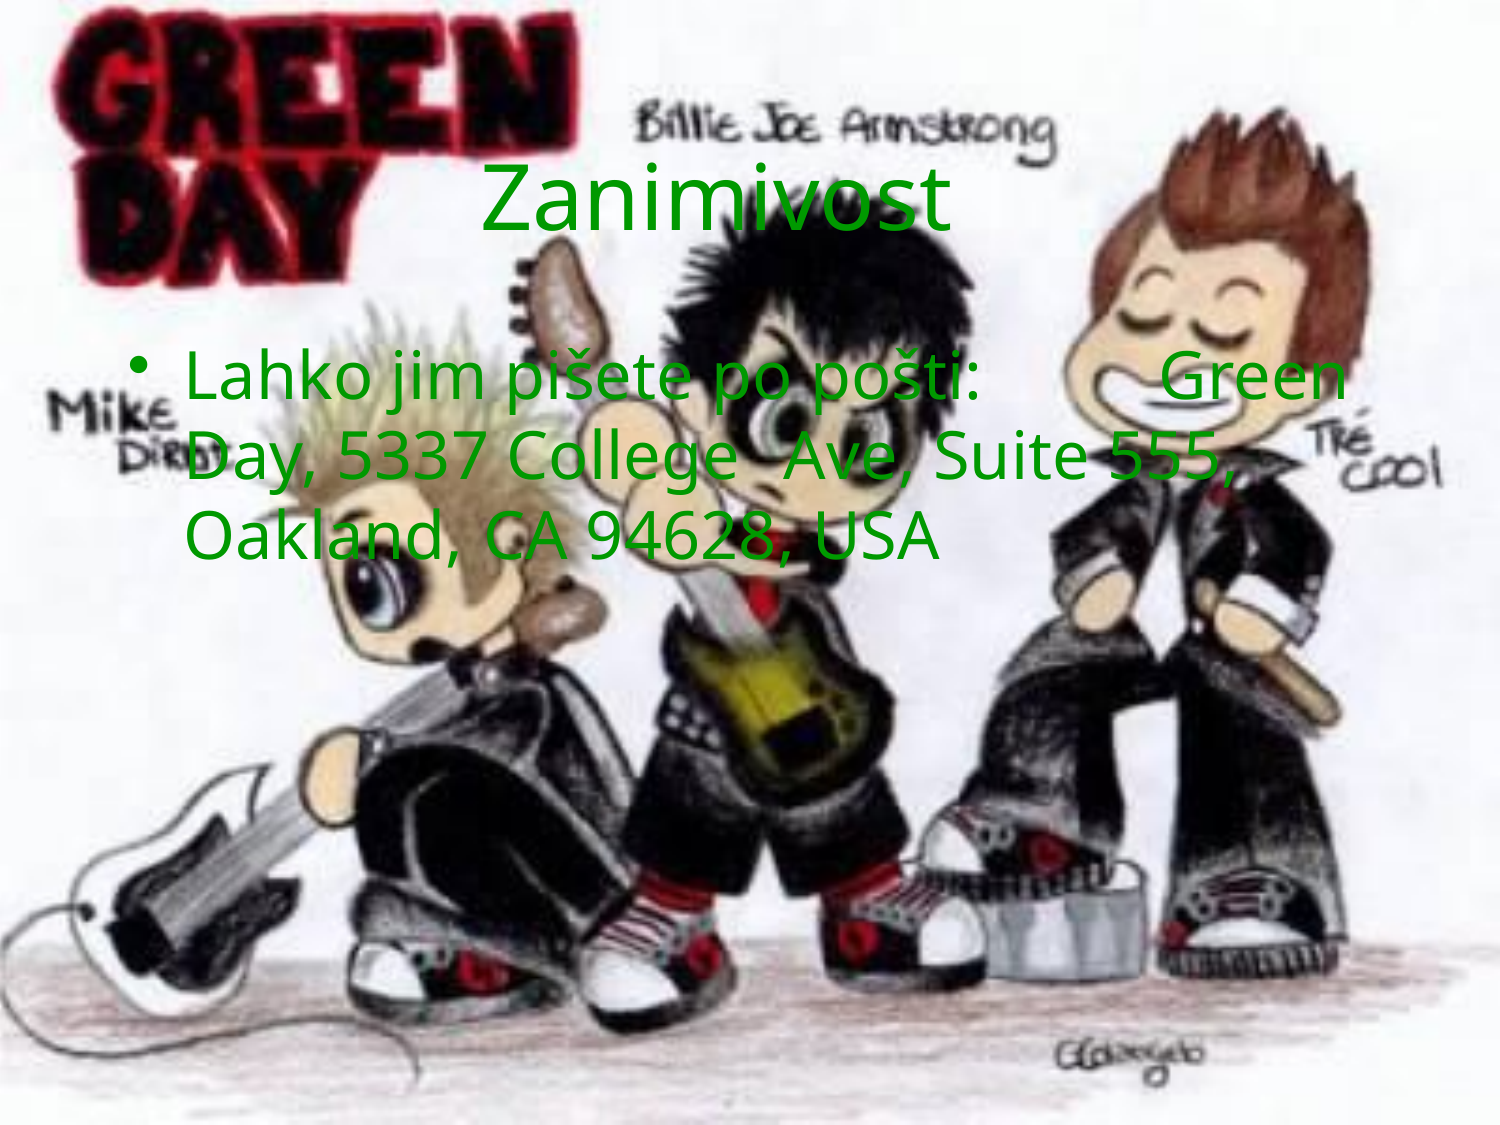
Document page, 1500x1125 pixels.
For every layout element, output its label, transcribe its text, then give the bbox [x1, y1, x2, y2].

list Lahko jim pišete po pošti: Green Day, 5337 College Ave, Suite 555, Oakland, CA 94628, USA [112, 324, 1388, 1000]
title Zanimivost [112, 99, 1388, 288]
picture [0, 0, 1500, 1125]
